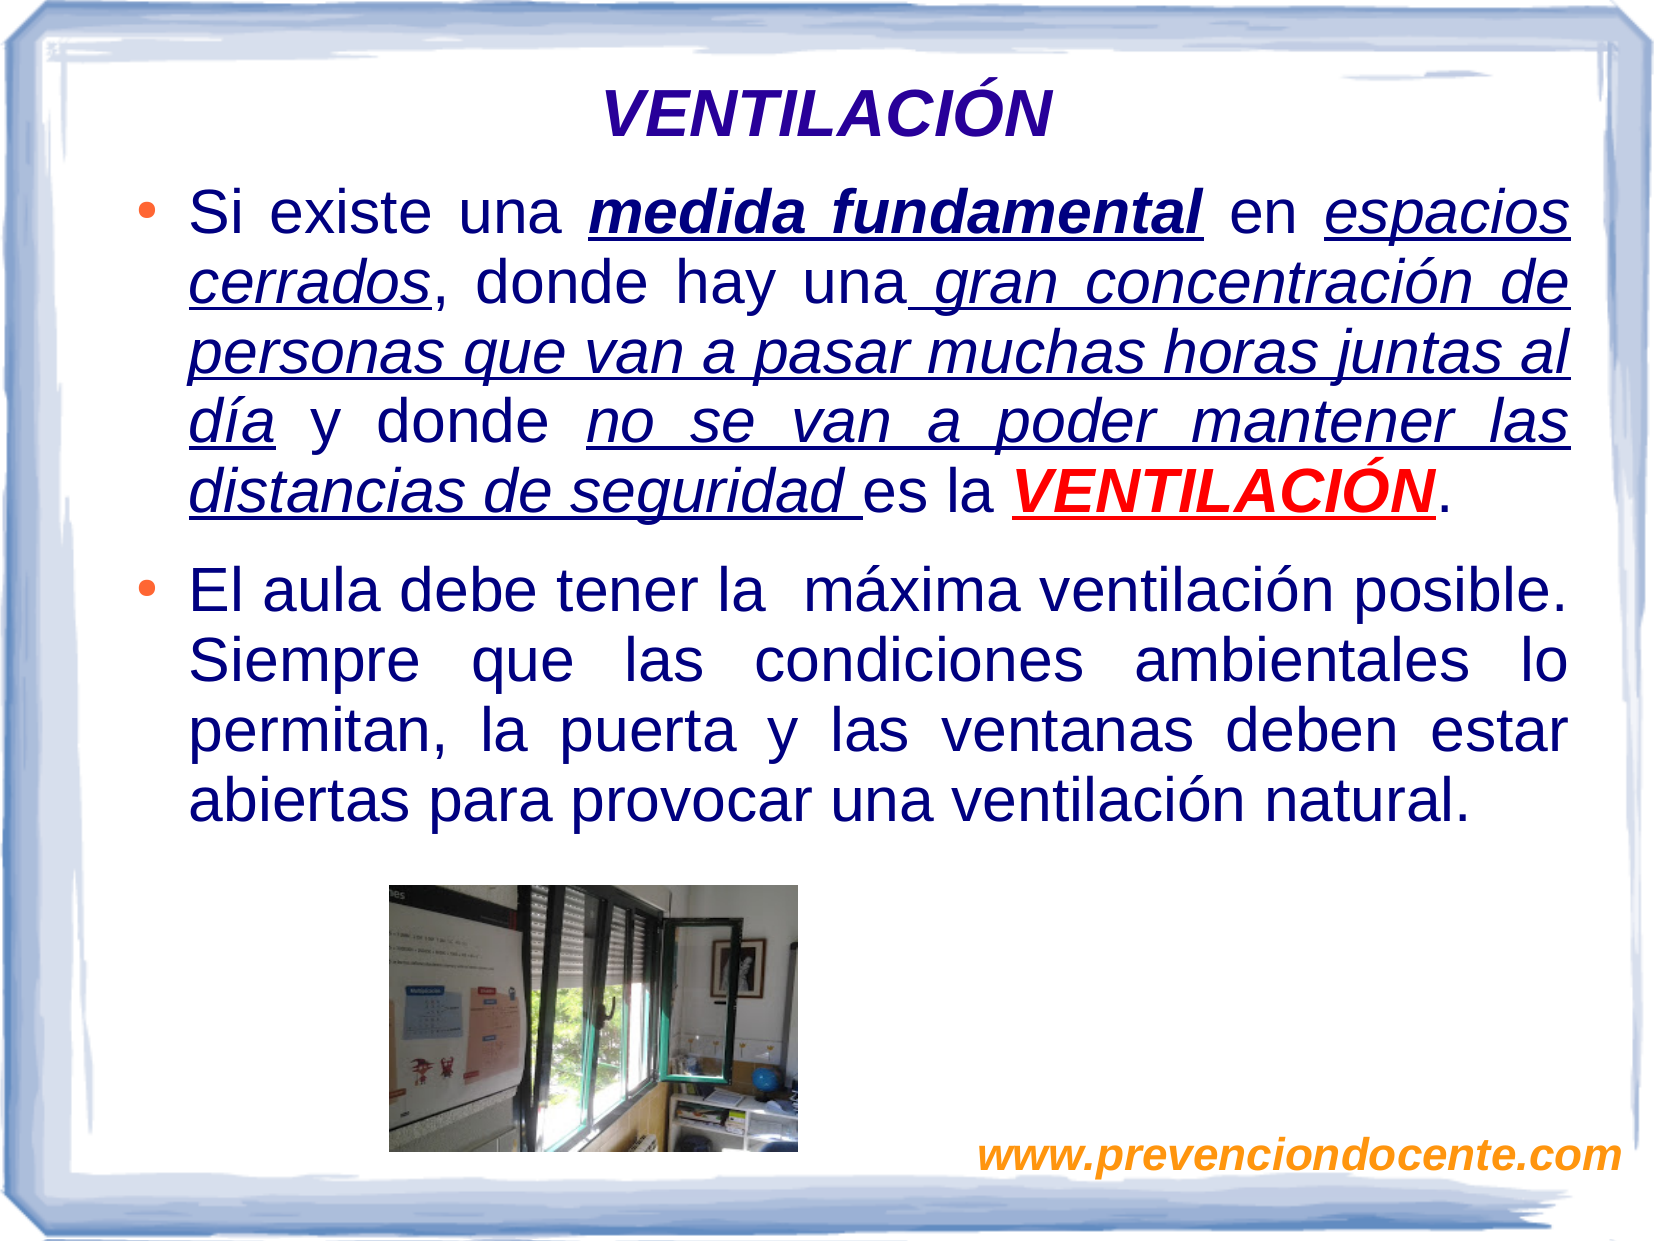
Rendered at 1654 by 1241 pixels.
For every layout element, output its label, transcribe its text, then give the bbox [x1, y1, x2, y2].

list Si existe una medida fundamental en espacios cerrados, donde hay una gran concentración de personas que van a pasar muchas horas juntas al día y donde no se van a poder mantener las distancias de seguridad es la VENTILACIÓN. El aula debe tener la máxima ventilación posible. Siempre que las condiciones ambientales lo permitan, la puerta y las ventanas deben estar abiertas para provocar una ventilación natural. [118, 177, 1571, 1241]
picture [389, 885, 798, 1152]
text_box www.prevenciondocente.com [906, 1129, 1625, 1182]
title VENTILACIÓN [82, 49, 1571, 178]
picture [0, 0, 1654, 1241]
